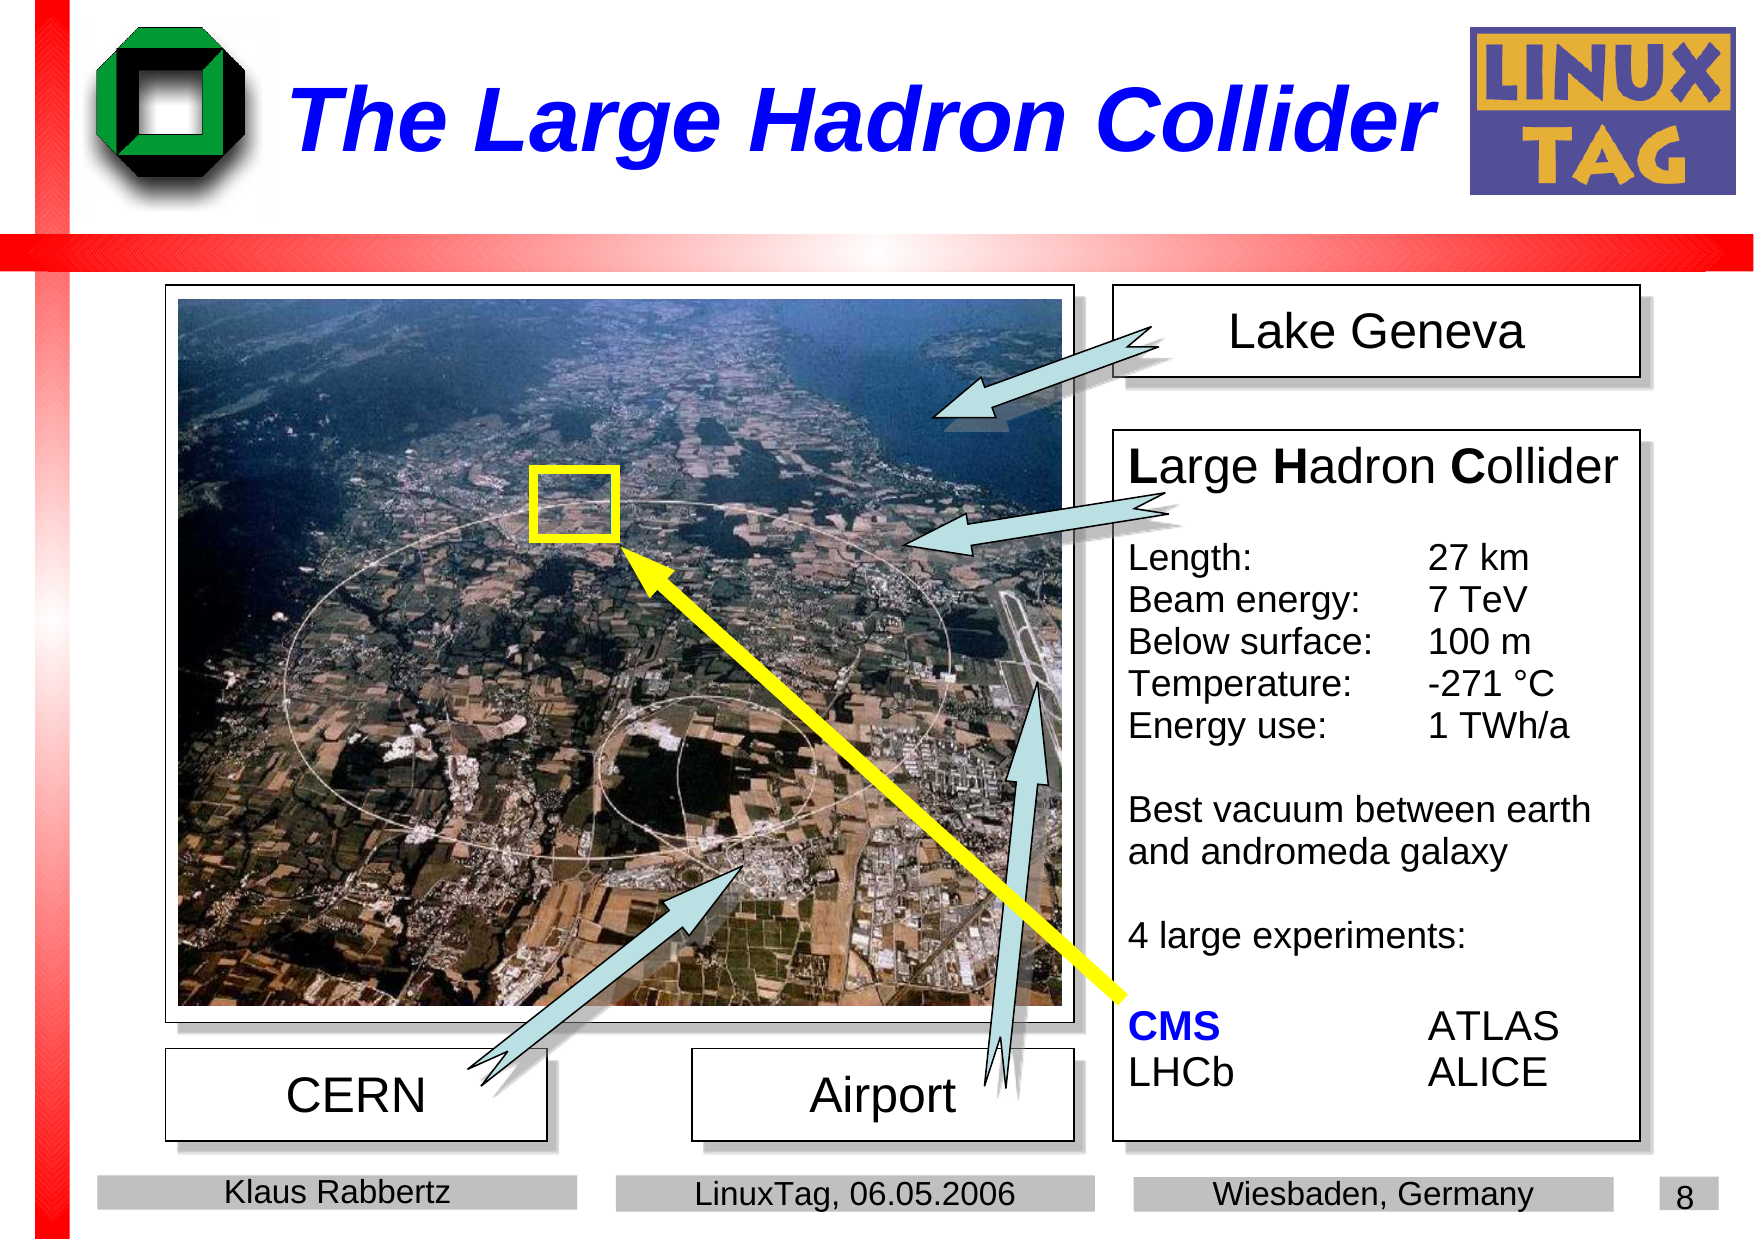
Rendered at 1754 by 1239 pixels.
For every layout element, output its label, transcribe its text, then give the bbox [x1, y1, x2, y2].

text_box Lake Geneva [1113, 284, 1641, 378]
text_box Airport [692, 1048, 1074, 1142]
picture [1470, 27, 1736, 195]
picture [71, 19, 267, 223]
title The Large Hadron Collider [267, 15, 1455, 223]
text_box [165, 285, 1169, 1089]
picture [178, 299, 1062, 1006]
picture [1015, 922, 1062, 1006]
text_box [1005, 681, 1049, 901]
text_box Large Hadron Collider Length: 27 km Beam energy: 7 TeV Below surface: 100 m Temperature: -271 °C Energy use: 1 TWh/a Best vacuum between earth and andromeda galaxy 4 large experiments: CMS ATLAS LHCb ALICE [1113, 429, 1641, 1142]
text_box CERN [165, 1048, 548, 1142]
